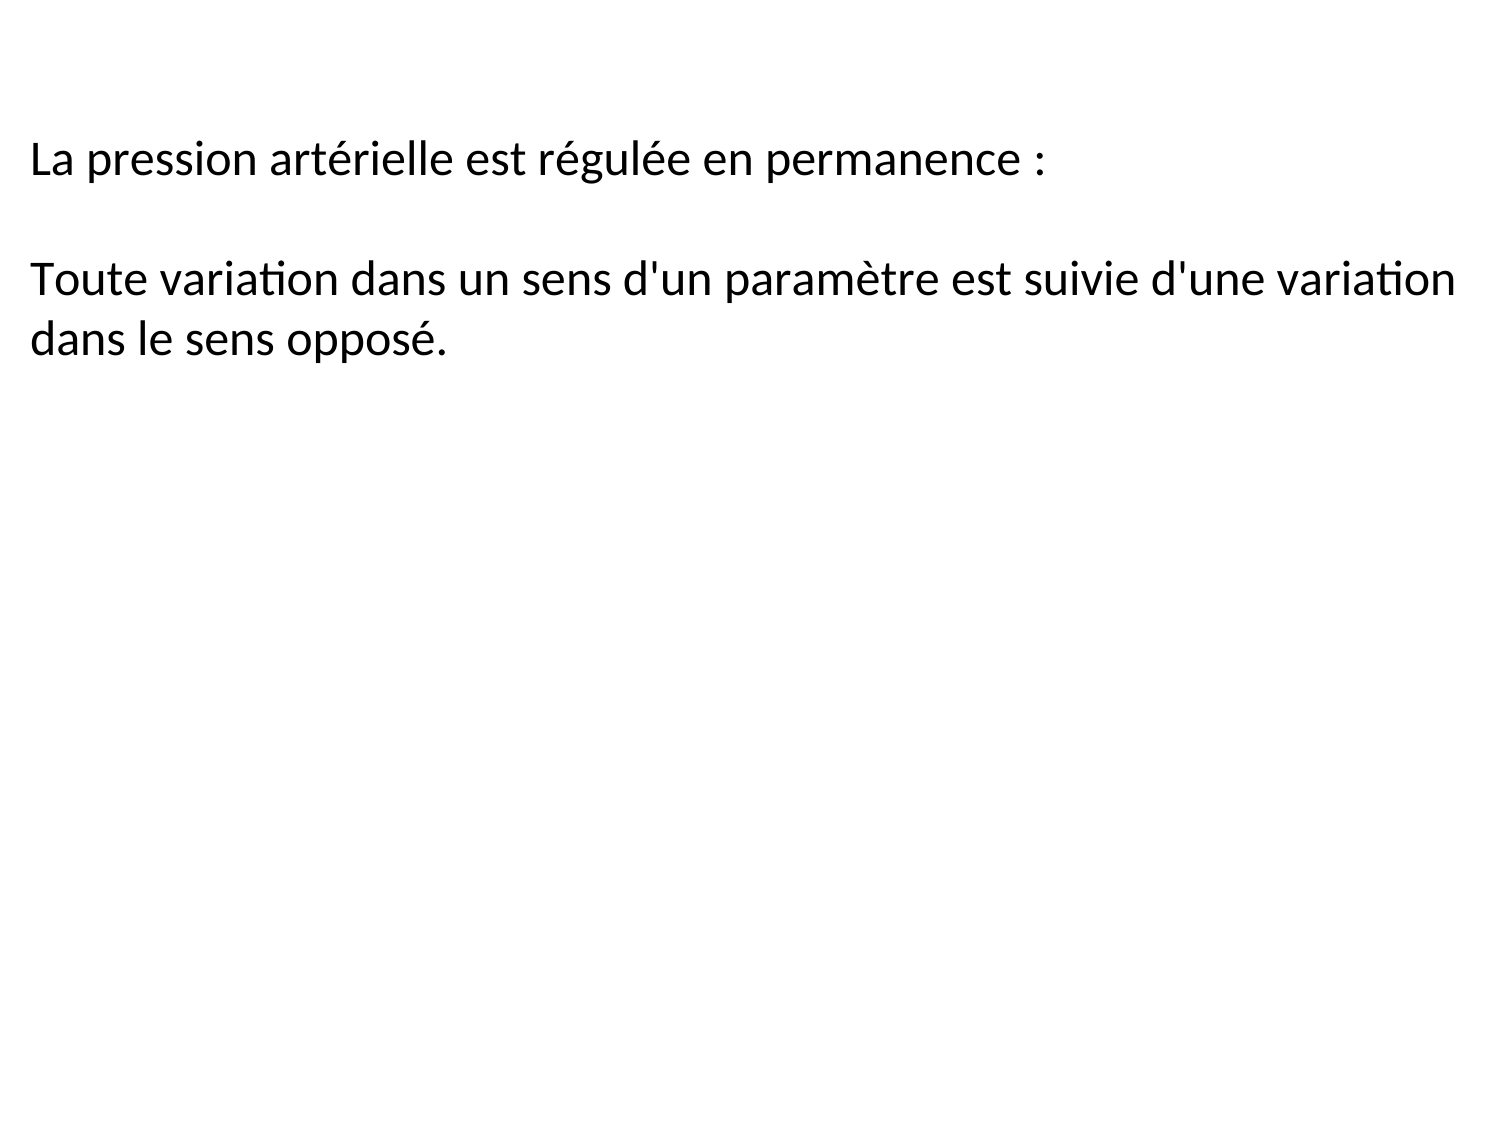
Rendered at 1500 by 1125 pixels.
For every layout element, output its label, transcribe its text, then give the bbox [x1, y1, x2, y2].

text_box La pression artérielle est régulée en permanence : Toute variation dans un sens d'un paramètre est suivie d'une variation dans le sens opposé. [15, 118, 1485, 373]
